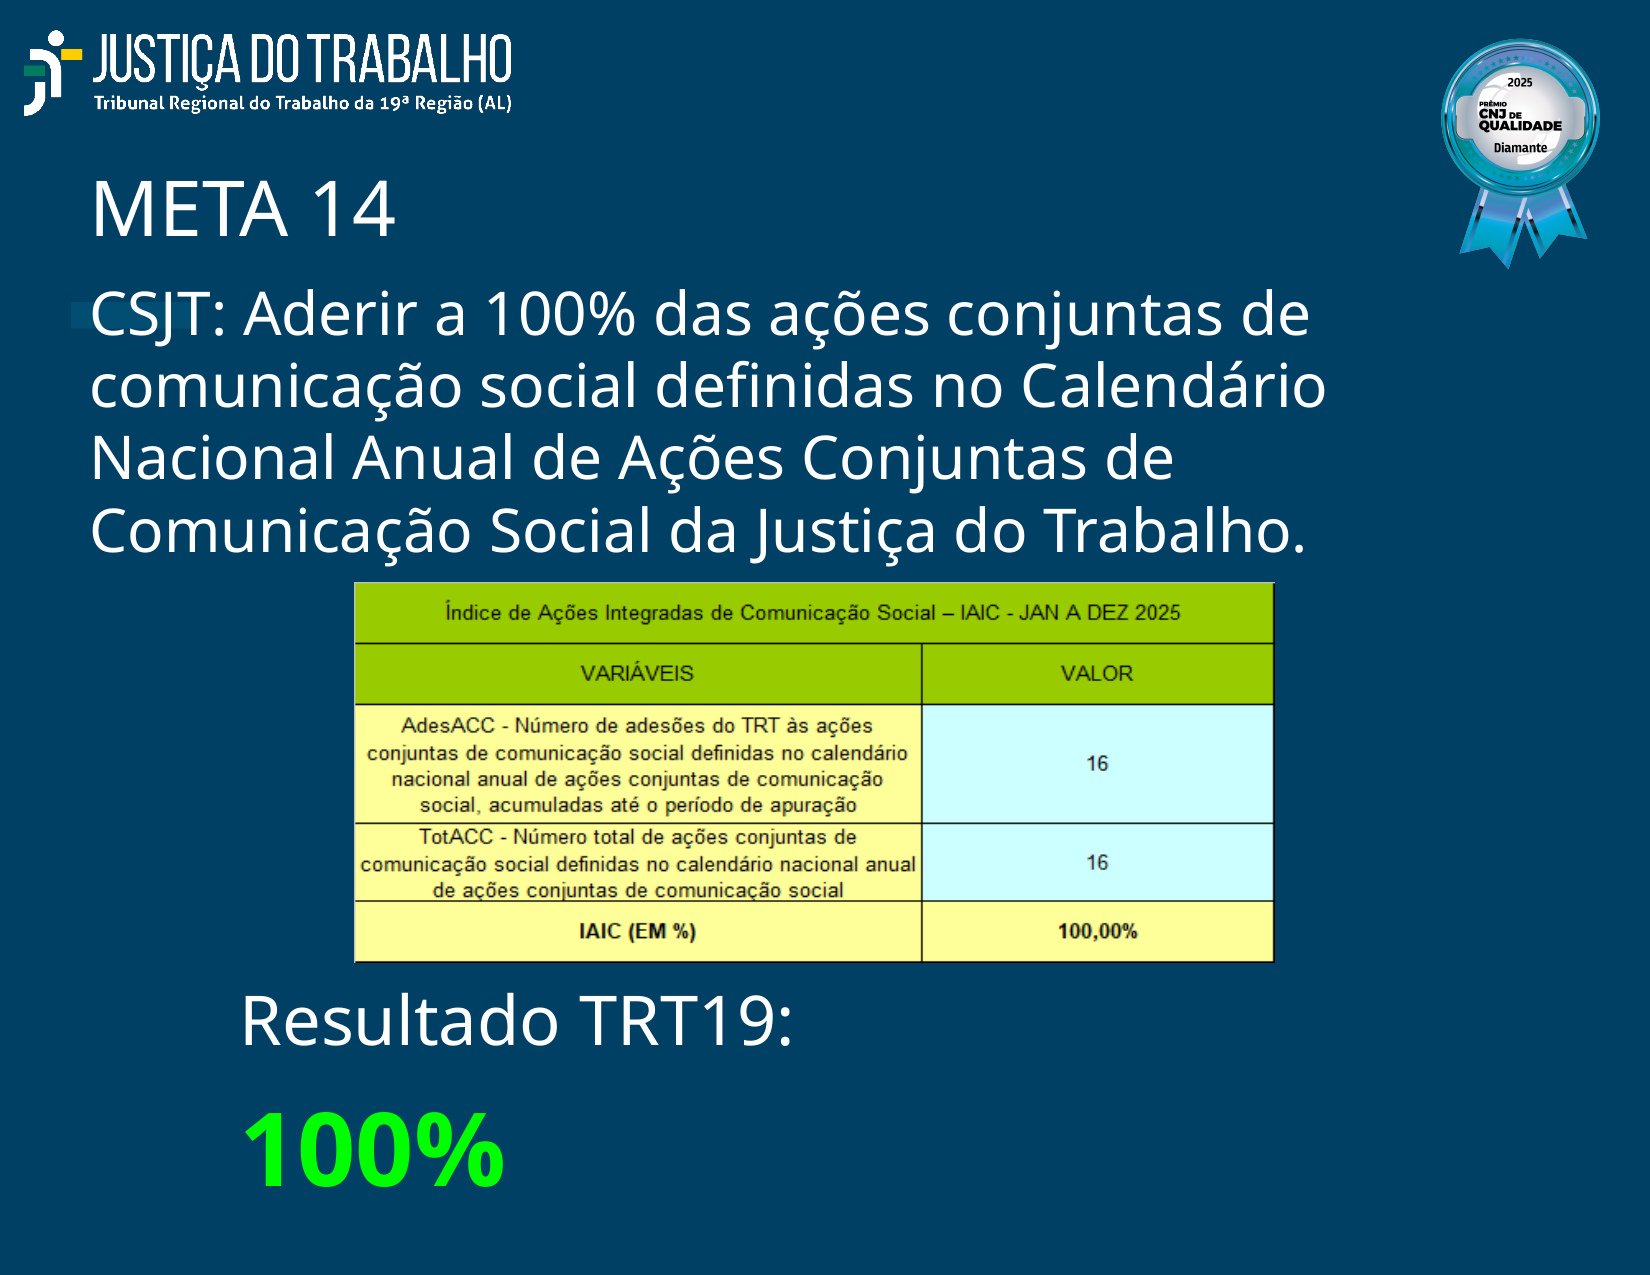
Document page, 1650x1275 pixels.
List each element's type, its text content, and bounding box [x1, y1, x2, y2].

picture [1440, 37, 1601, 271]
text_box META 14 CSJT: Aderir a 100% das ações conjuntas de comunicação social definidas no Calendário Nacional Anual de Ações Conjuntas de Comunicação Social da Justiça do Trabalho. Resultado TRT19: 100% [71, 263, 1581, 1225]
picture [354, 582, 1275, 963]
picture [24, 30, 511, 116]
